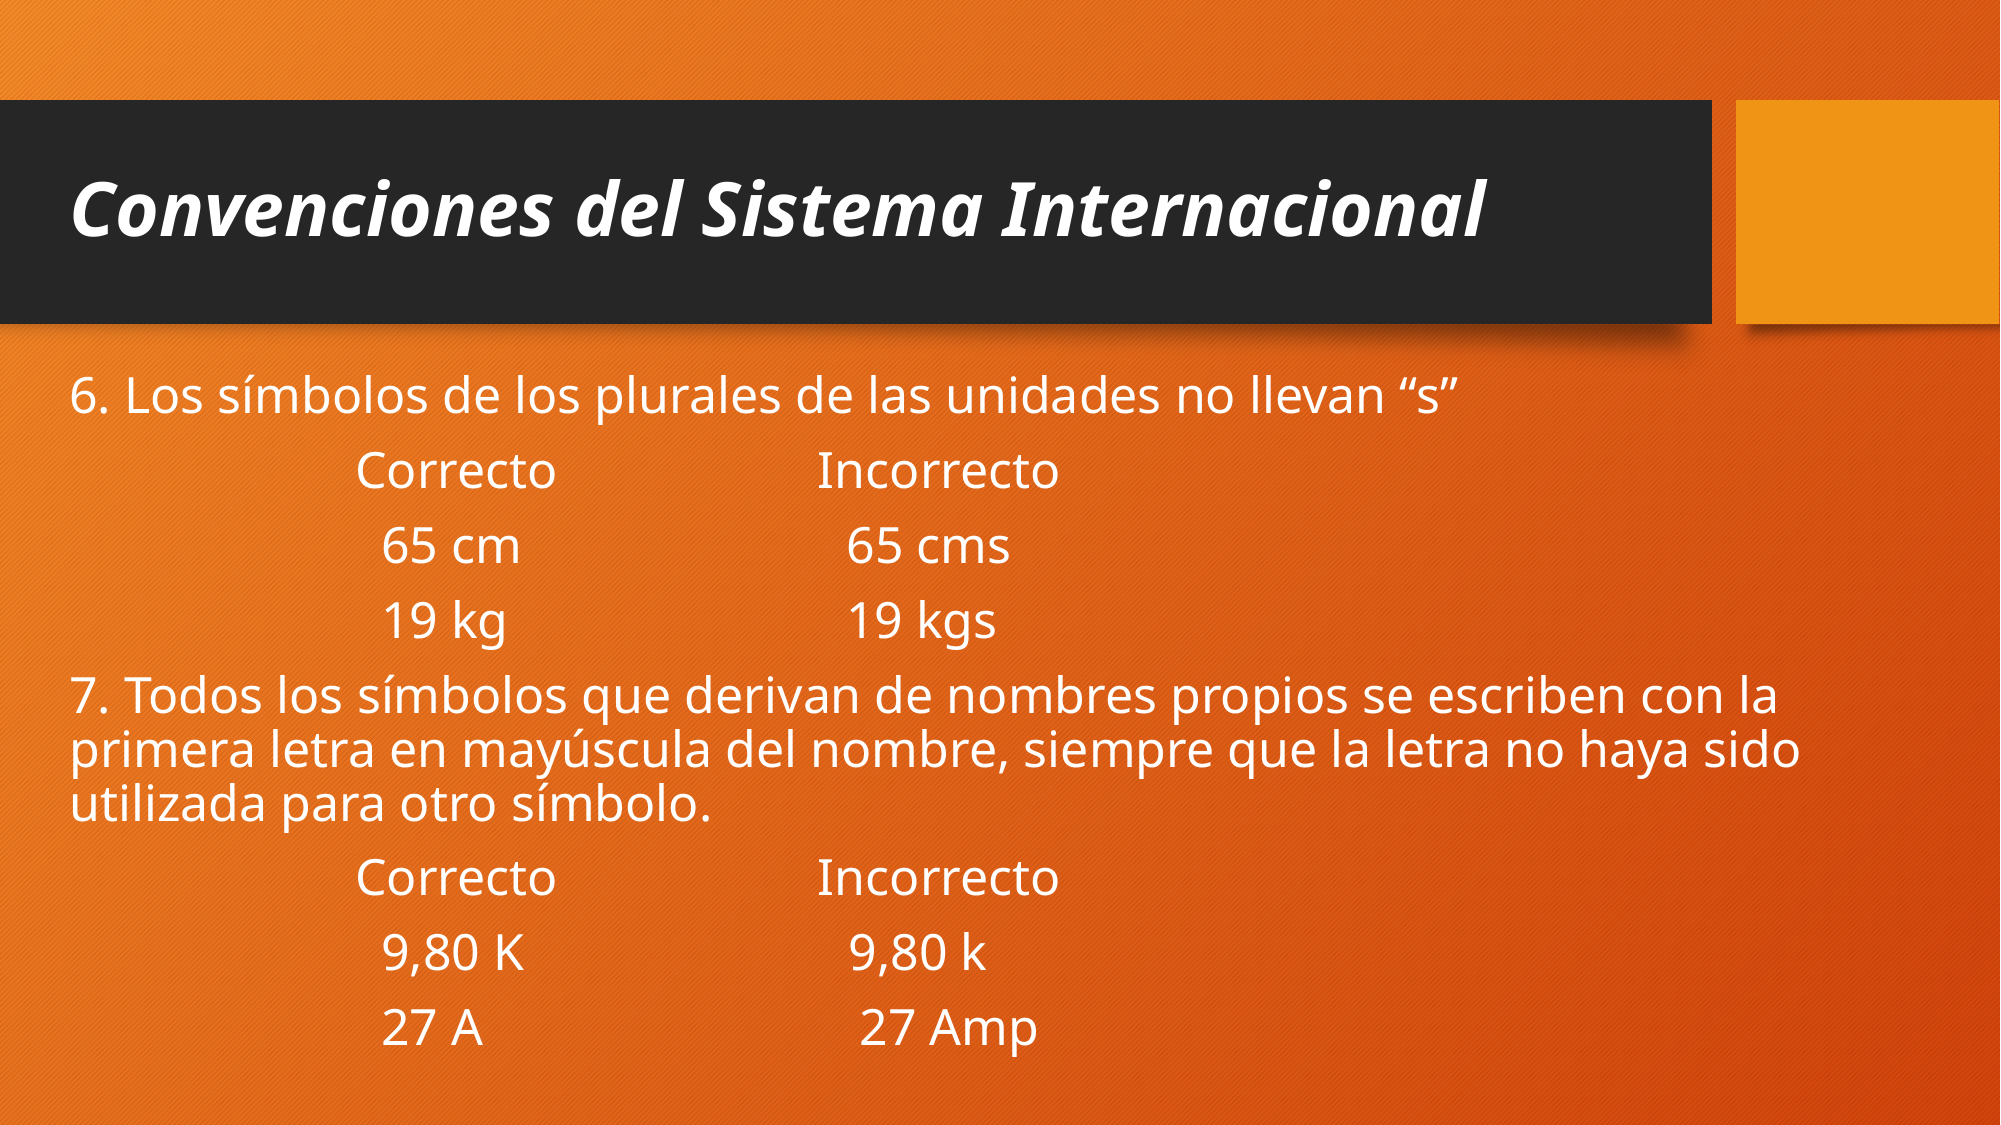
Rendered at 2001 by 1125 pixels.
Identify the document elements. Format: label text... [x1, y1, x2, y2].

title Convenciones del Sistema Internacional [54, 123, 1632, 301]
list 6. Los símbolos de los plurales de las unidades no llevan “s” Correcto Incorrecto 65 cm 65 cms 19 kg 19 kgs 7. Todos los símbolos que derivan de nombres propios se escriben con la primera letra en mayúscula del nombre, siempre que la letra no haya sido utilizada para otro símbolo. Correcto Incorrecto 9,80 K 9,80 k 27 A 27 Amp [54, 363, 1933, 1079]
